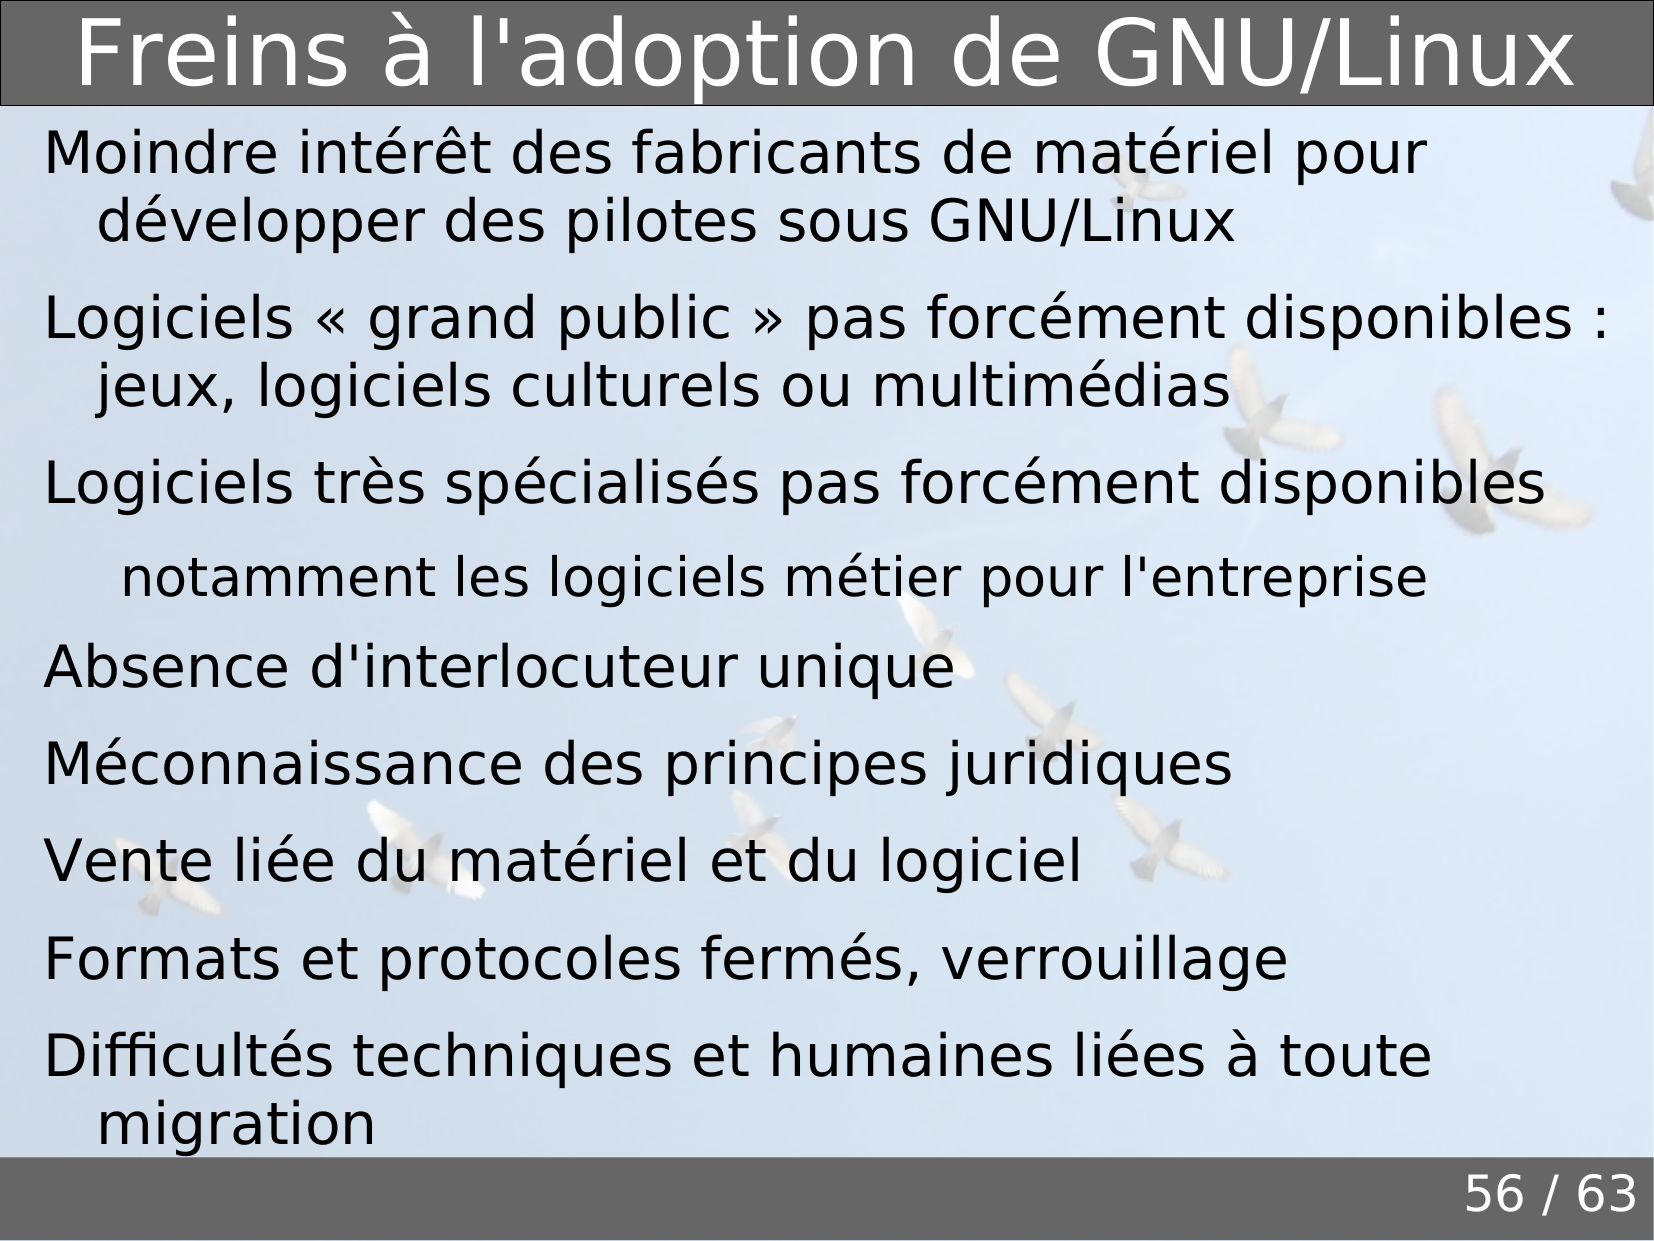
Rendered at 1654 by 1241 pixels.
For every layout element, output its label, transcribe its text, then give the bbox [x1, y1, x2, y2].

title Freins à l'adoption de GNU/Linux [0, 0, 1654, 108]
list Moindre intérêt des fabricants de matériel pour développer des pilotes sous GNU/Linux Logiciels « grand public » pas forcément disponibles : jeux, logiciels culturels ou multimédias Logiciels très spécialisés pas forcément disponibles notamment les logiciels métier pour l'entreprise Absence d'interlocuteur unique Méconnaissance des principes juridiques Vente liée du matériel et du logiciel Formats et protocoles fermés, verrouillage Difficultés techniques et humaines liées à toute migration [25, 119, 1621, 1158]
